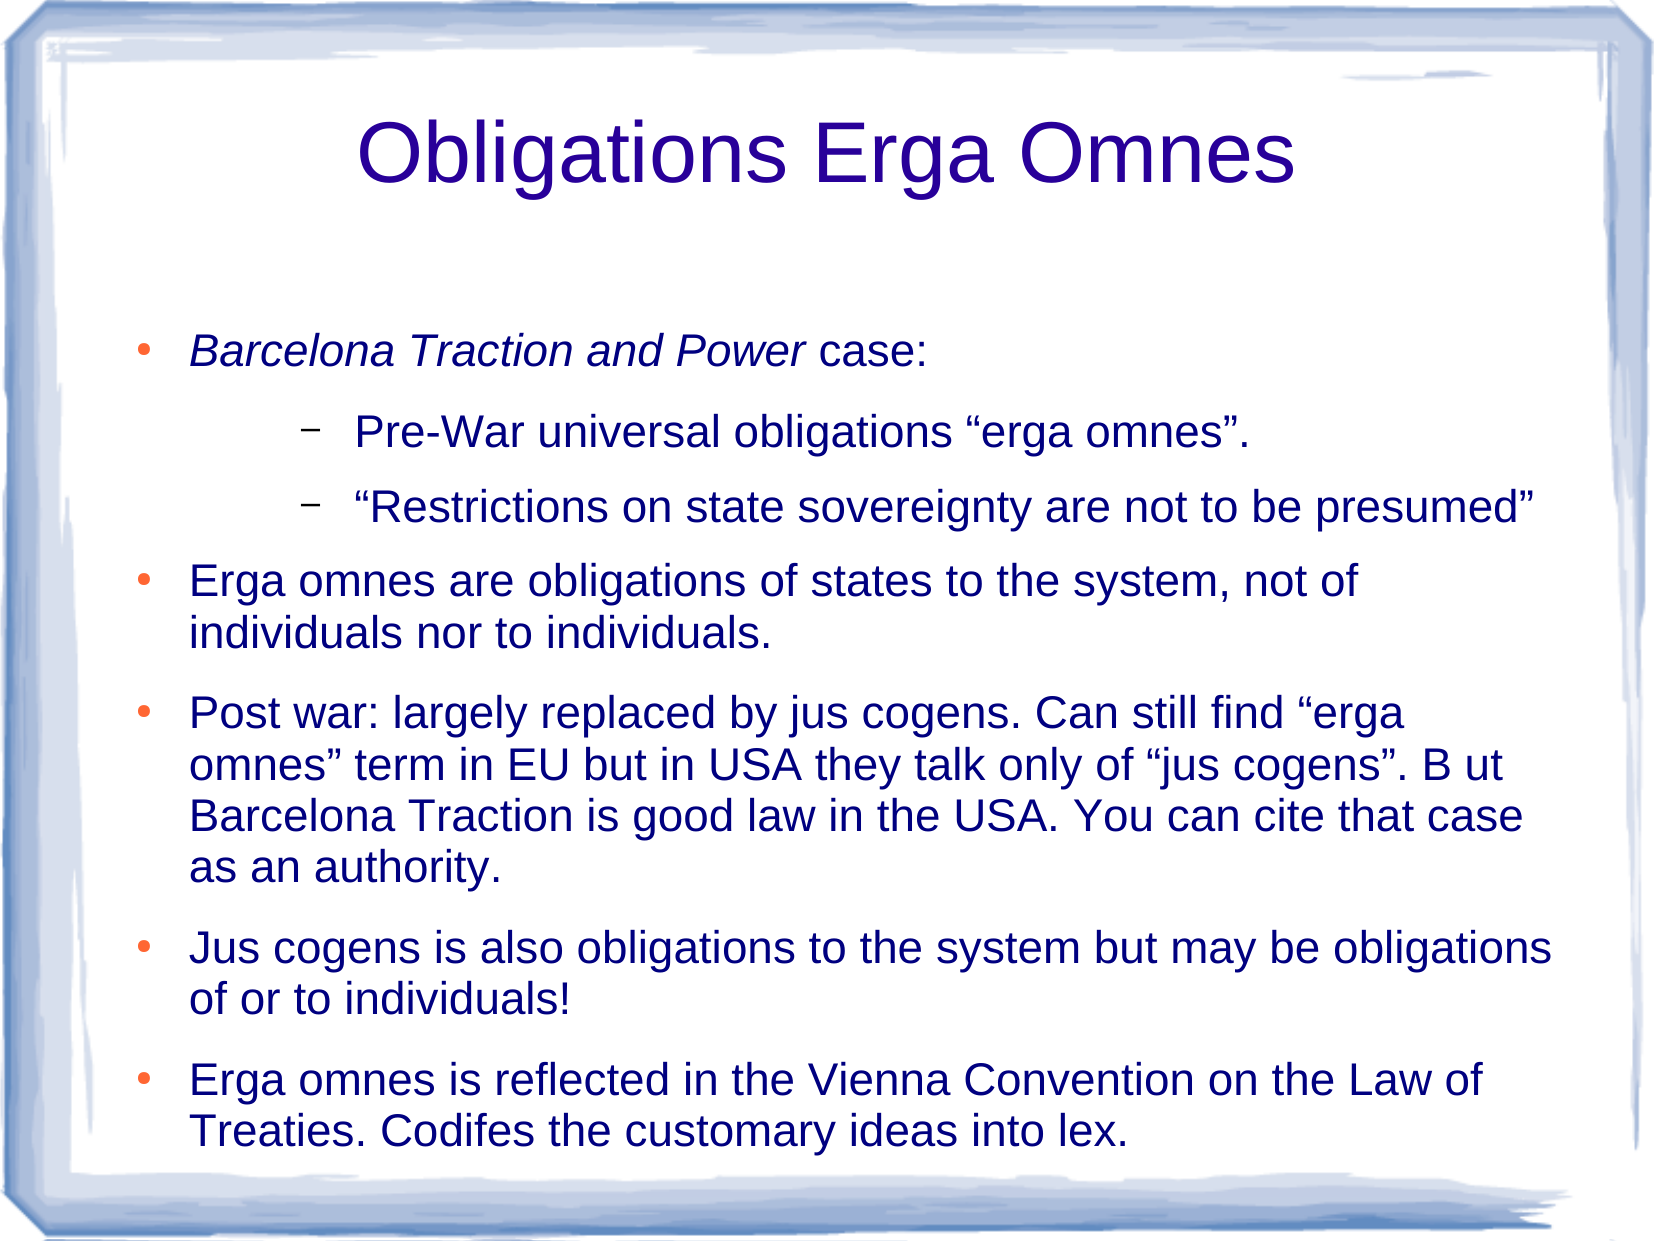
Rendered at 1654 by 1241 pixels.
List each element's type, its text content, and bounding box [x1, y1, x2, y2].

title Obligations Erga Omnes [82, 49, 1571, 257]
list Barcelona Traction and Power case: Pre-War universal obligations “erga omnes”. “Restrictions on state sovereignty are not to be presumed” Erga omnes are obligations of states to the system, not of individuals nor to individuals. Post war: largely replaced by jus cogens. Can still find “erga omnes” term in EU but in USA they talk only of “jus cogens”. B ut Barcelona Traction is good law in the USA. You can cite that case as an authority. Jus cogens is also obligations to the system but may be obligations of or to individuals! Erga omnes is reflected in the Vienna Convention on the Law of Treaties. Codifes the customary ideas into lex. [118, 324, 1571, 1154]
picture [0, 0, 1654, 1241]
